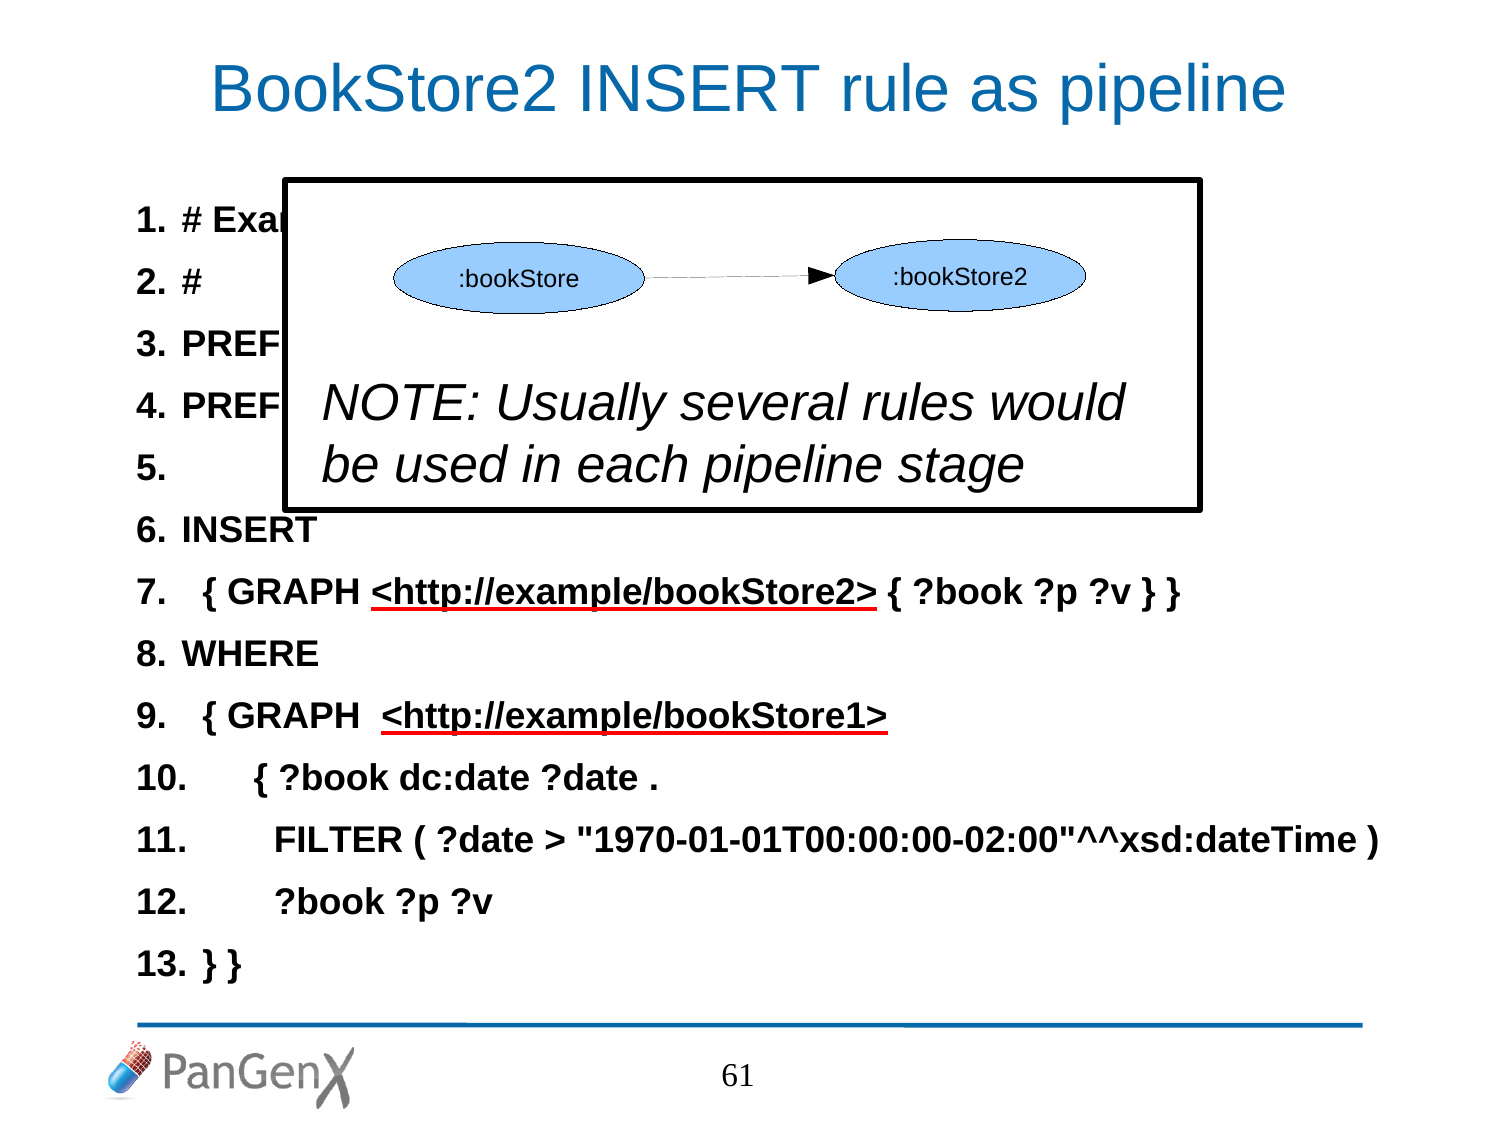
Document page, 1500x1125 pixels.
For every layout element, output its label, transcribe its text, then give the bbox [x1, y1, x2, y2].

text_box :bookStore2 [834, 239, 1086, 312]
title BookStore2 INSERT rule as pipeline [0, 6, 1500, 149]
text_box :bookStore [393, 242, 645, 314]
text_box NOTE: Usually several rules would be used in each pipeline stage [306, 360, 1141, 501]
text_box [285, 179, 1201, 511]
picture [89, 1041, 354, 1109]
list # Example from W3C SPARQL Update 1.1 specification # PREFIX dc: <http://purl.org/dc/elements/1.1/> PREFIX xsd: <http://www.w3.org/2001/XMLSchema#> INSERT { GRAPH <http://example/bookStore2> { ?book ?p ?v } } WHERE { GRAPH <http://example/bookStore1> { ?book dc:date ?date . FILTER ( ?date > "1970-01-01T00:00:00-02:00"^^xsd:dateTime ) ?book ?p ?v } } [115, 179, 1471, 1005]
